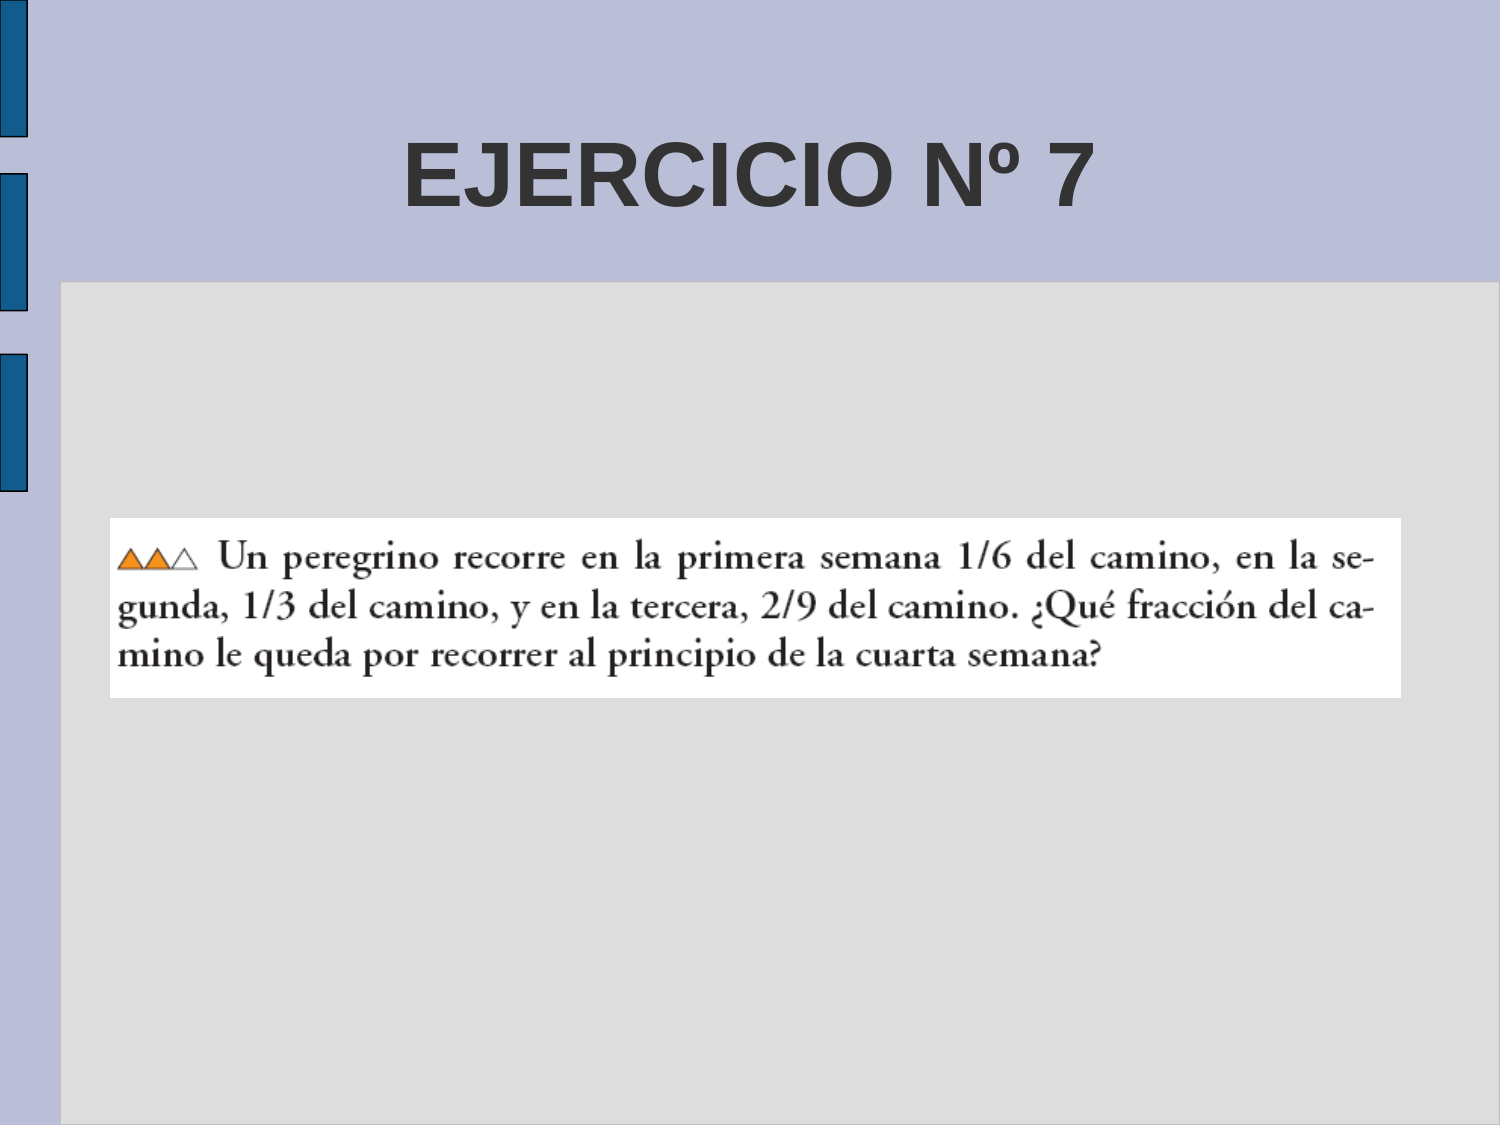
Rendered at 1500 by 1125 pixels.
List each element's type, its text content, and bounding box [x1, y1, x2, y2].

picture [110, 518, 1401, 699]
title EJERCICIO Nº 7 [110, 80, 1391, 271]
